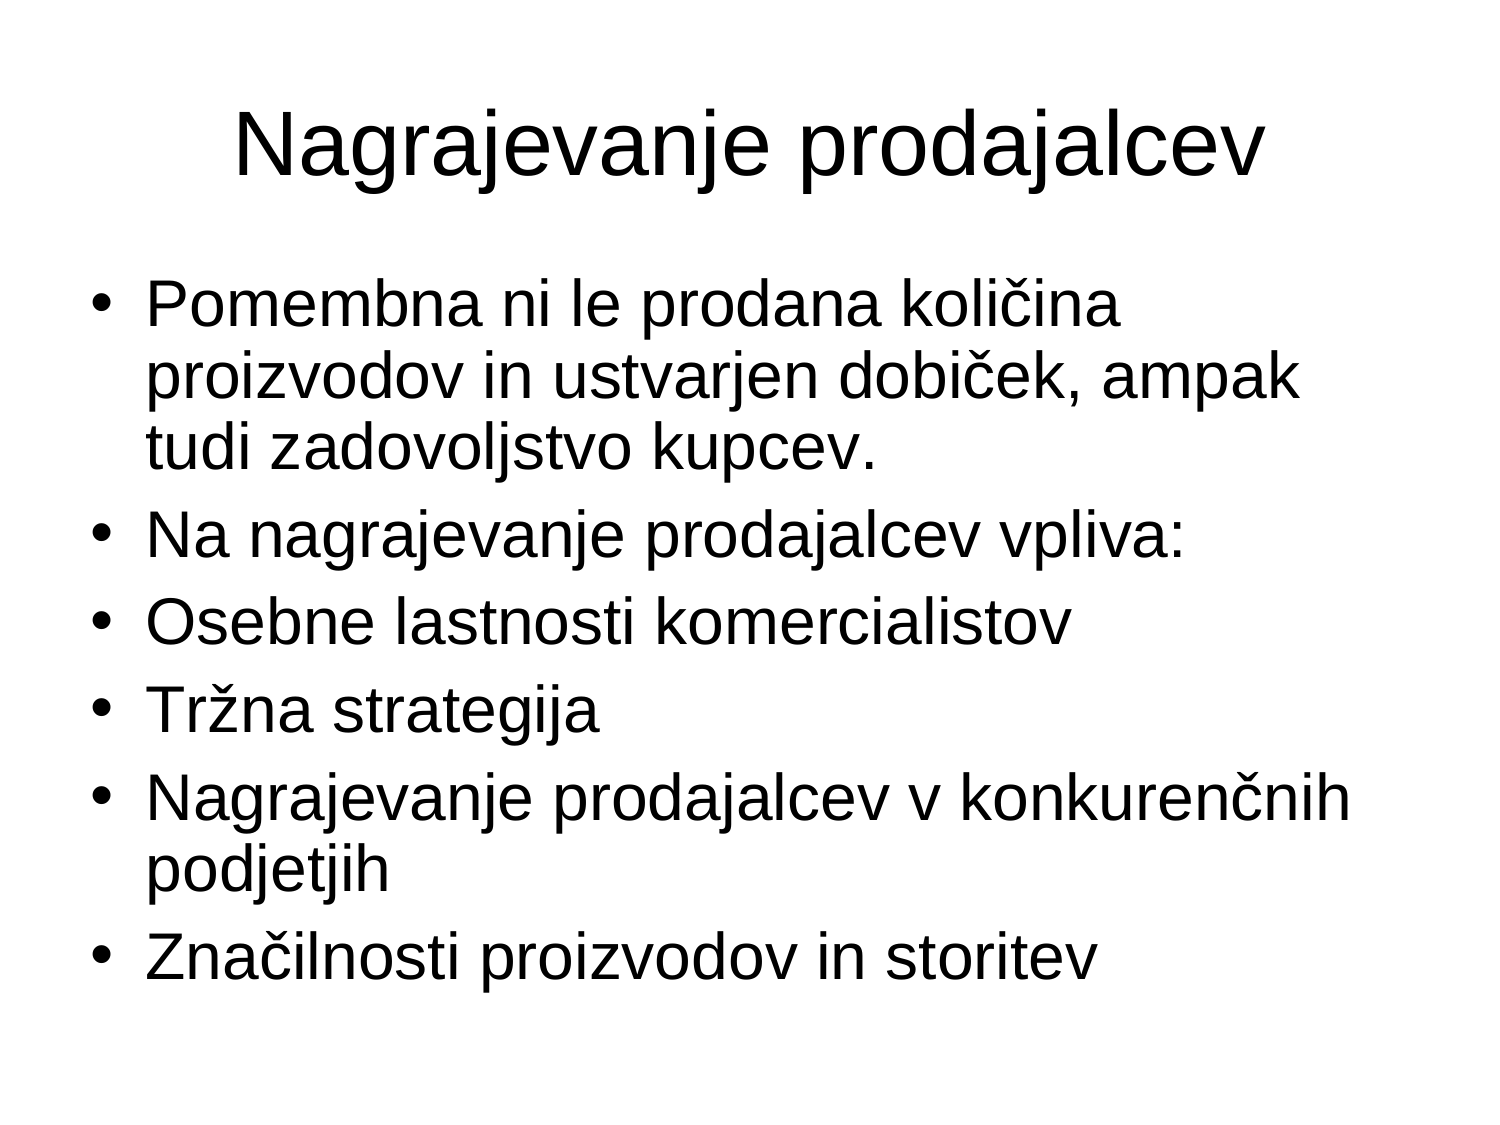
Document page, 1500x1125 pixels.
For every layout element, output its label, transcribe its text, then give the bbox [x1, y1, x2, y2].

title Nagrajevanje prodajalcev [75, 45, 1426, 233]
list Pomembna ni le prodana količina proizvodov in ustvarjen dobiček, ampak tudi zadovoljstvo kupcev. Na nagrajevanje prodajalcev vpliva: Osebne lastnosti komercialistov Tržna strategija Nagrajevanje prodajalcev v konkurenčnih podjetjih Značilnosti proizvodov in storitev [75, 262, 1426, 1009]
